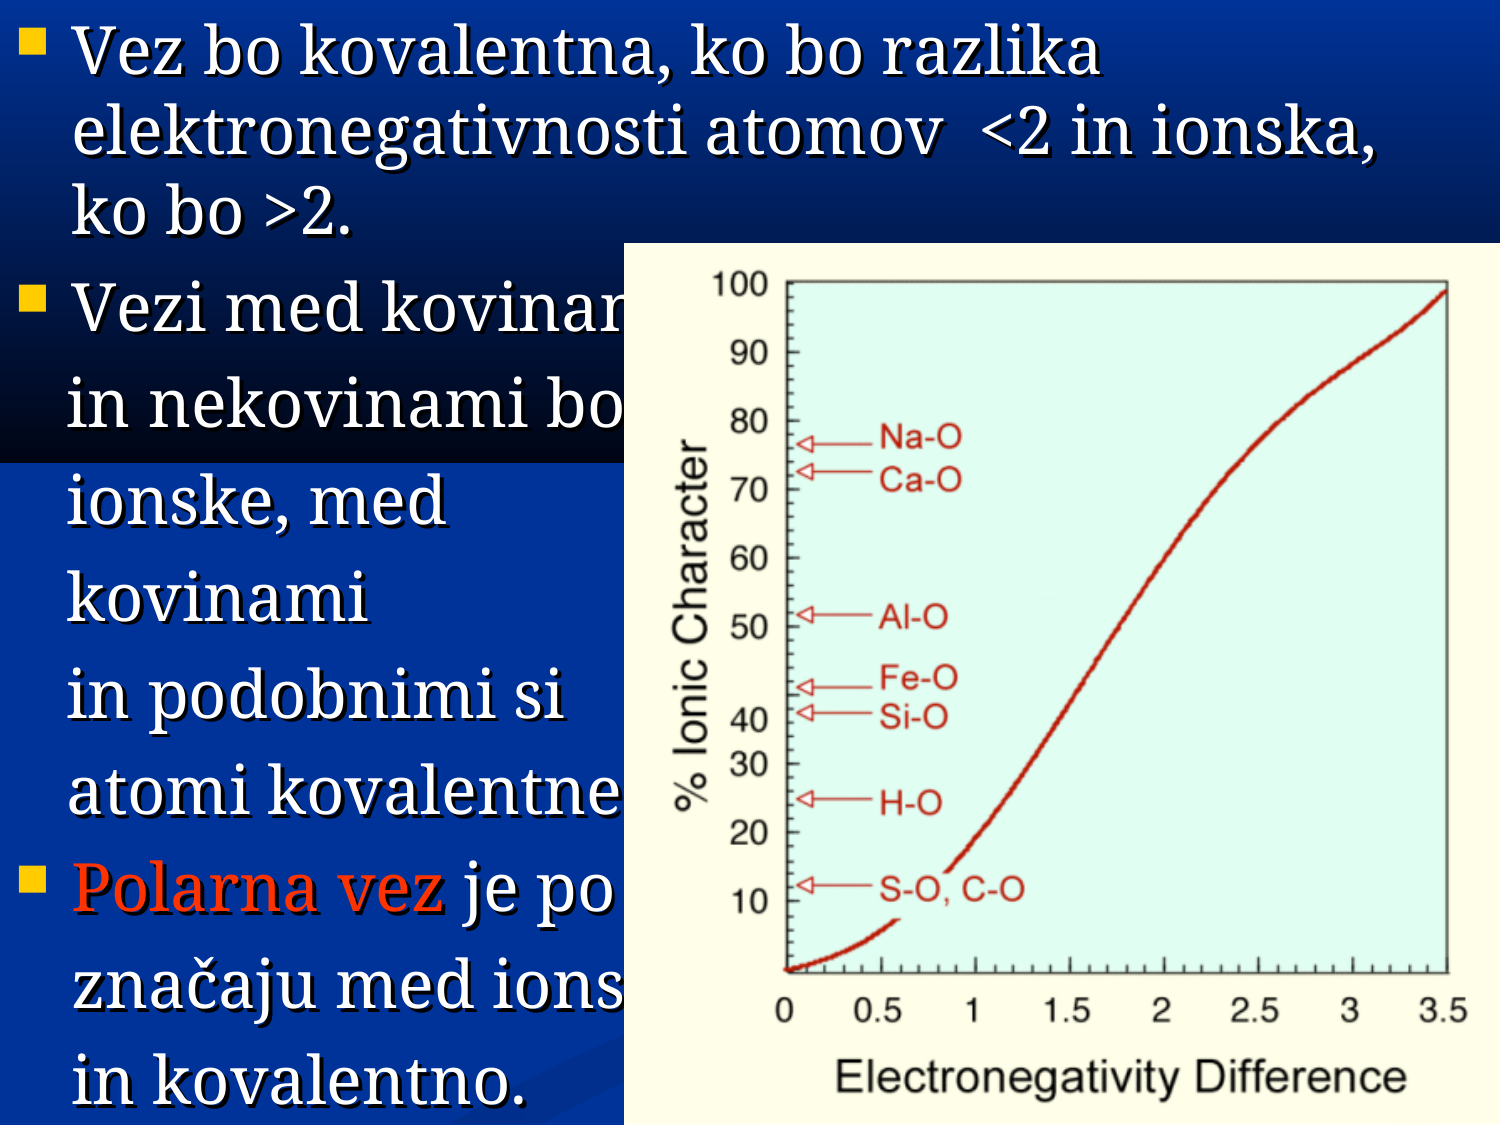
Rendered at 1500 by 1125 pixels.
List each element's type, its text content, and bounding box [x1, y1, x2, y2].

list Vez bo kovalentna, ko bo razlika elektronegativnosti atomov <2 in ionska, ko bo >2. Vezi med kovinami in nekovinami bodo ionske, med kovinami in podobnimi si atomi kovalentne. Polarna vez je po značaju med ionsko in kovalentno. [0, 0, 1483, 1125]
text_box [624, 243, 1500, 1125]
